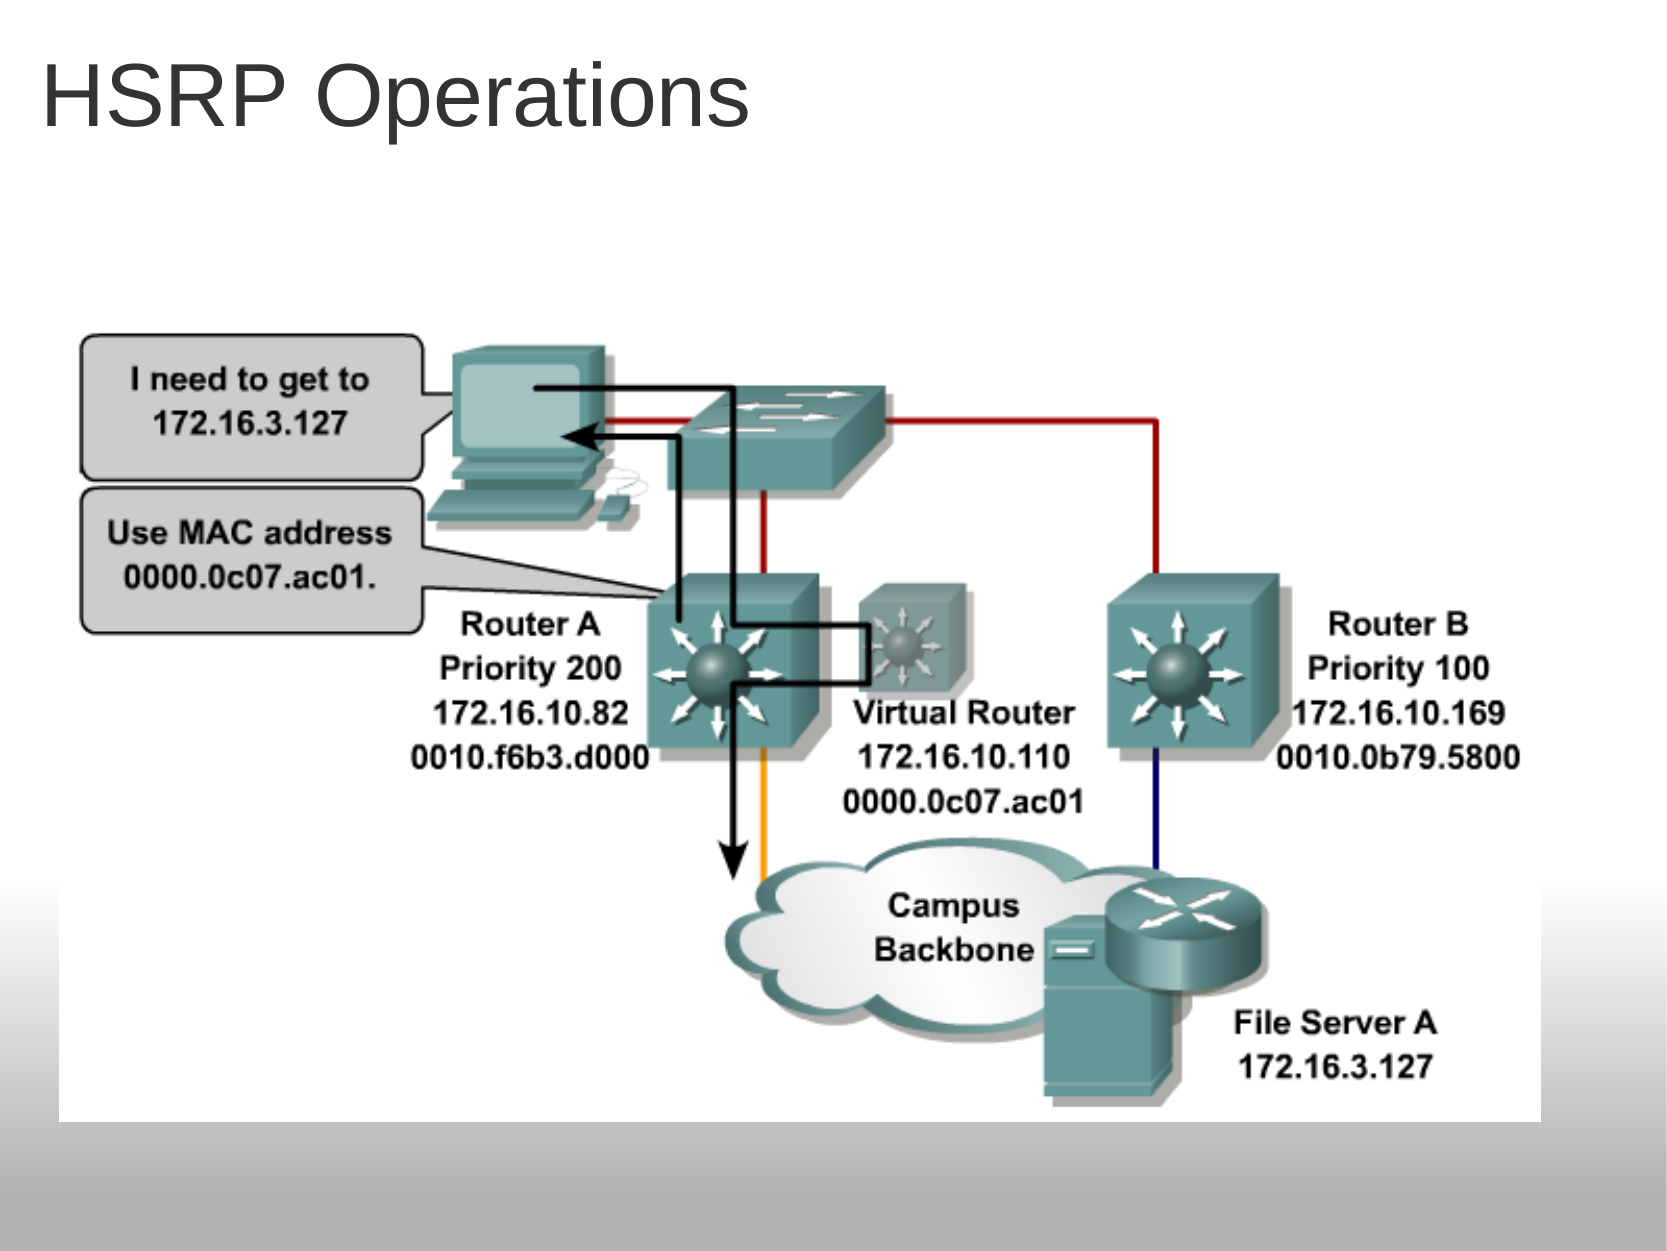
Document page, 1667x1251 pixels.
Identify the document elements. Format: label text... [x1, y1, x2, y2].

title HSRP Operations [40, 50, 1627, 201]
picture [0, 0, 1667, 1251]
list [40, 300, 1627, 1201]
